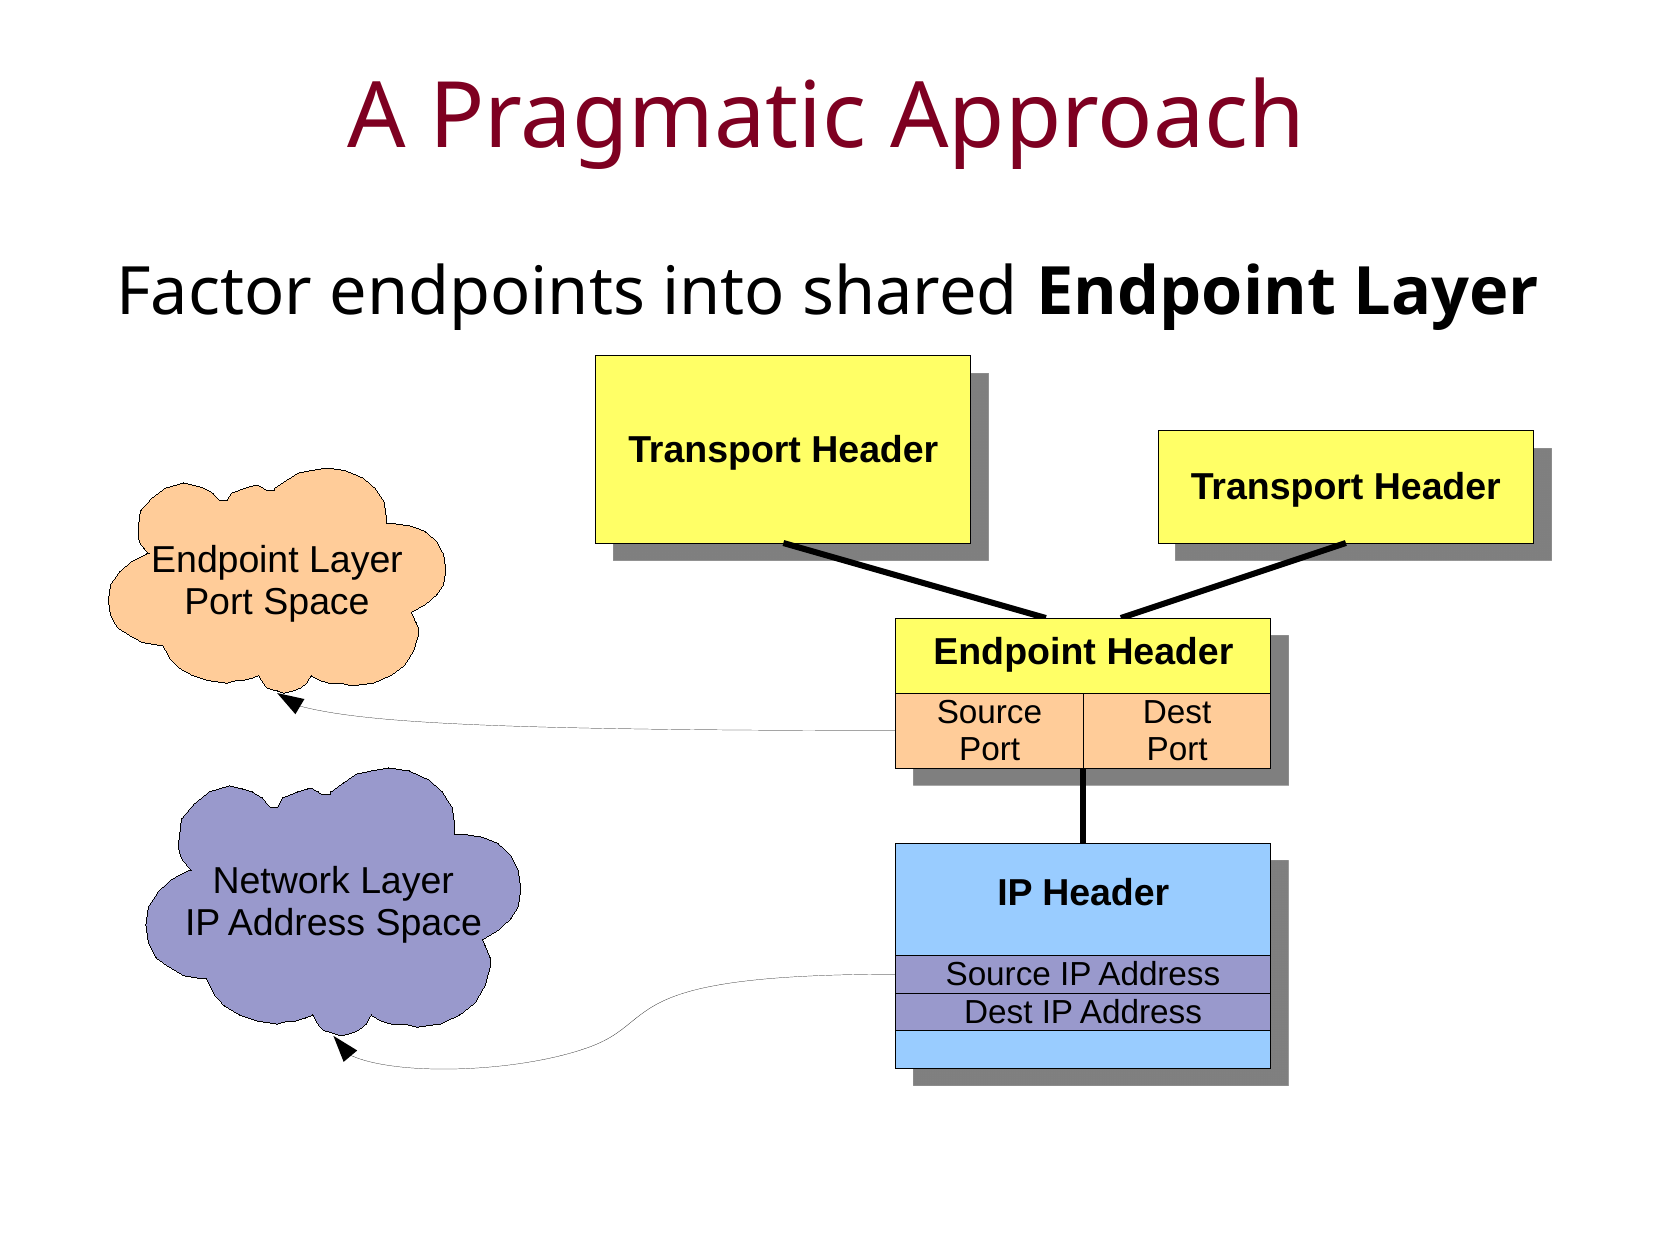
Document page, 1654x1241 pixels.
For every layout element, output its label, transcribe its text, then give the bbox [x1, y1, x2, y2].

text_box Transport Header [595, 355, 971, 544]
text_box Endpoint Layer Port Space [108, 468, 446, 694]
text_box Source Port [895, 693, 1083, 769]
text_box Dest IP Address [895, 993, 1271, 1031]
text_box Endpoint Header [895, 618, 1271, 693]
text_box Source IP Address [895, 955, 1271, 993]
text_box IP Header [895, 1031, 1271, 1069]
list Factor endpoints into shared Endpoint Layer [116, 242, 1603, 366]
text_box Transport Header [1158, 430, 1534, 544]
text_box IP Header [895, 843, 1271, 955]
text_box Network Layer IP Address Space [145, 767, 521, 1036]
title A Pragmatic Approach [82, 8, 1571, 216]
text_box Dest Port [1083, 693, 1271, 769]
